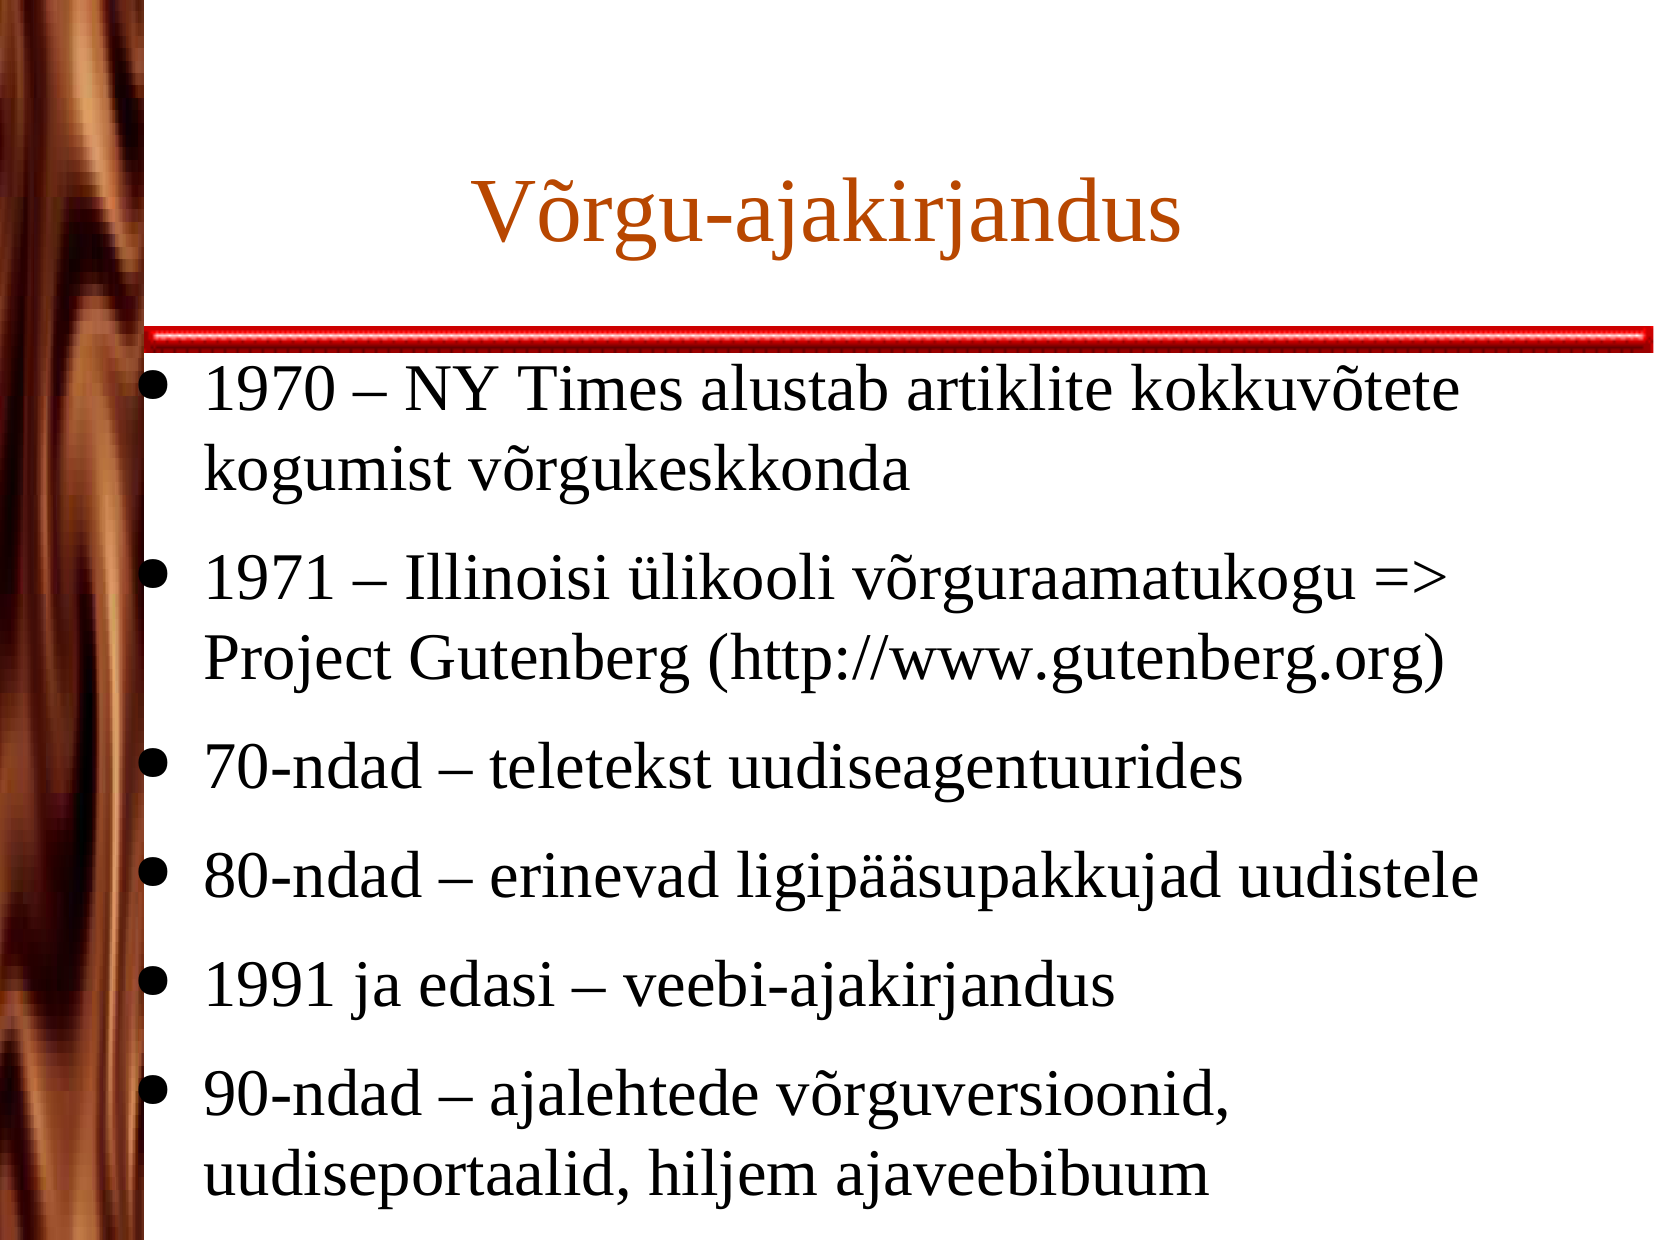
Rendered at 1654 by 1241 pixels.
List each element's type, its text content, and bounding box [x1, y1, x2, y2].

title Võrgu-ajakirjandus [121, 100, 1533, 312]
picture [0, 0, 1654, 1240]
list 1970 – NY Times alustab artiklite kokkuvõtete kogumist võrgukeskkonda 1971 – Illinoisi ülikooli võrguraamatukogu => Project Gutenberg (http://www.gutenberg.org) 70-ndad – teletekst uudiseagentuurides 80-ndad – erinevad ligipääsupakkujad uudistele 1991 ja edasi – veebi-ajakirjandus 90-ndad – ajalehtede võrguversioonid, uudiseportaalid, hiljem ajaveebibuum [121, 344, 1533, 1205]
